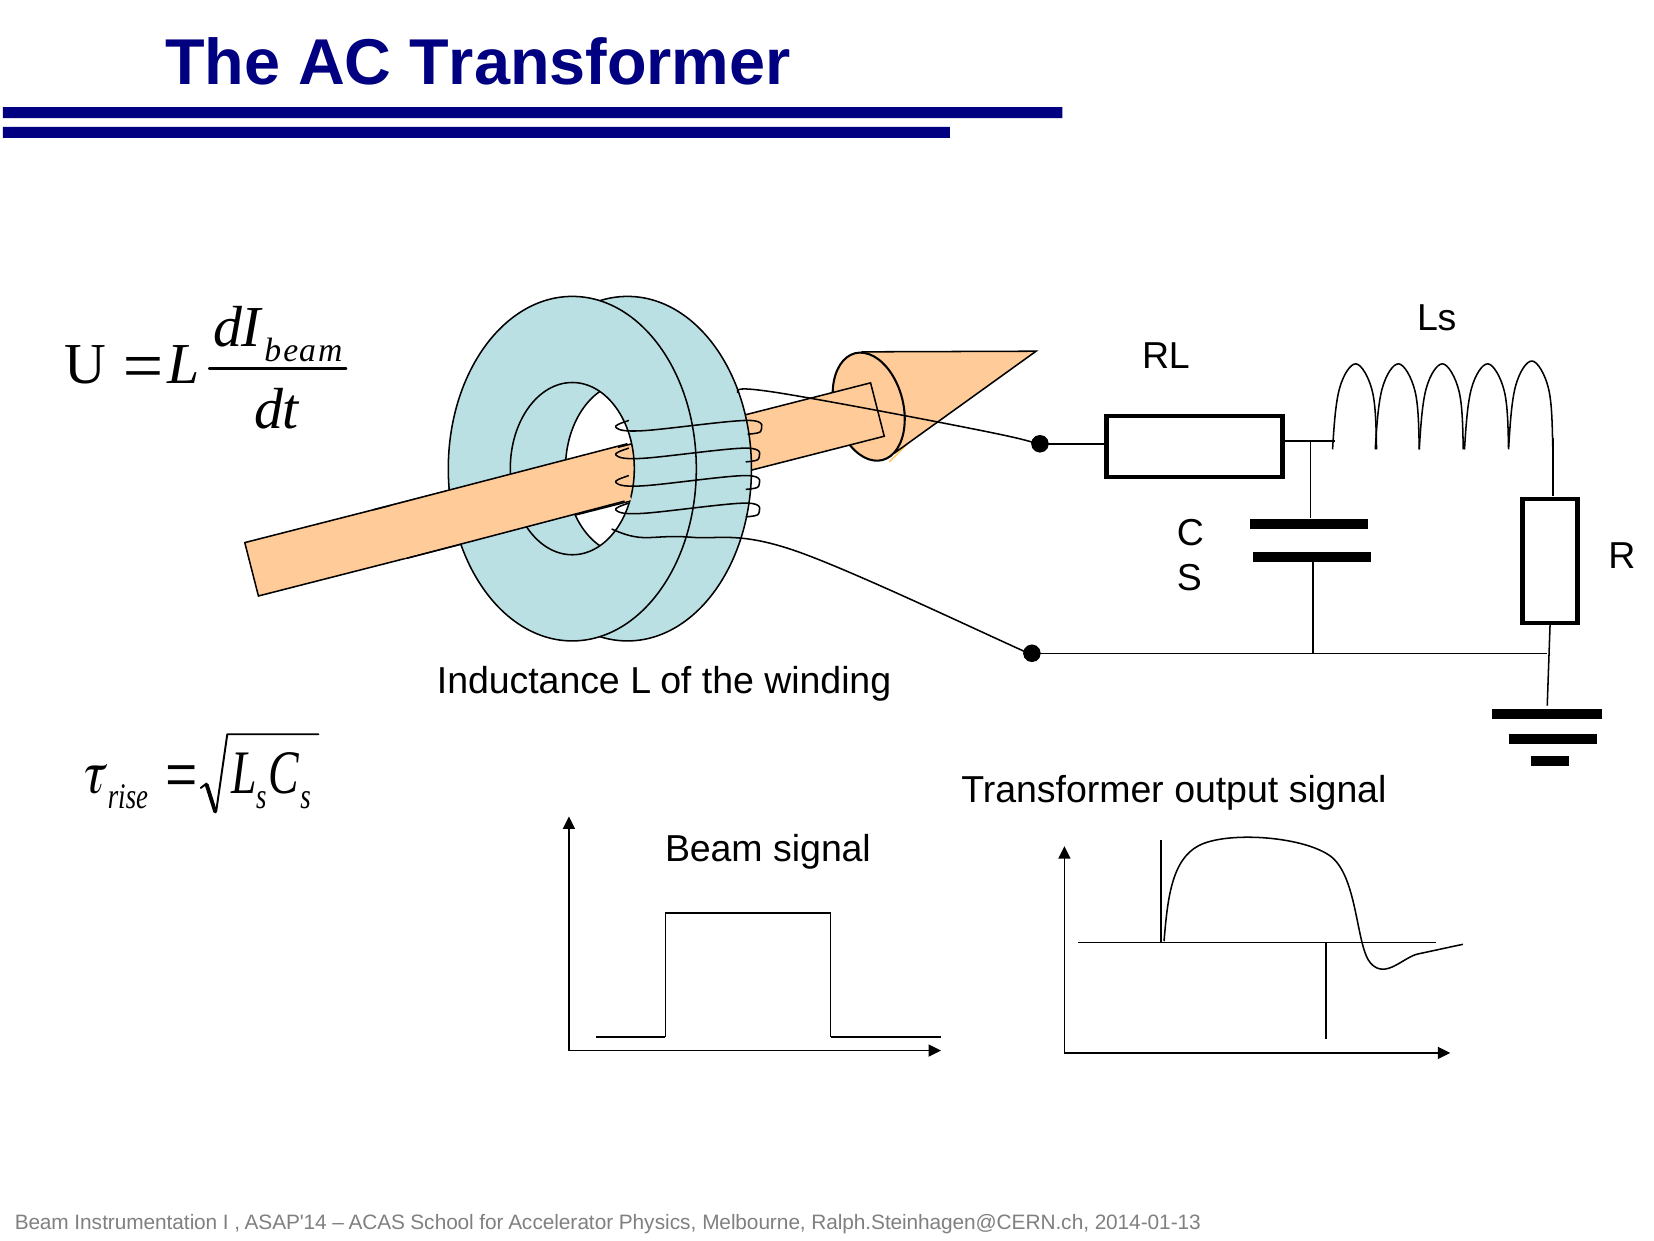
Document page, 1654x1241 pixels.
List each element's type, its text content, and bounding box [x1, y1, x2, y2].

text_box R [1593, 523, 1651, 584]
text_box [461, 515, 741, 641]
text_box [814, 351, 1037, 421]
text_box [244, 296, 937, 596]
text_box [1023, 645, 1040, 662]
text_box Transformer output signal [946, 757, 1402, 818]
text_box RL [1127, 323, 1224, 384]
title The AC Transformer [165, 0, 1323, 124]
picture [80, 721, 329, 830]
text_box Beam signal [650, 816, 886, 877]
text_box Ls [1402, 285, 1473, 346]
text_box [616, 504, 749, 537]
text_box CS [1162, 500, 1244, 605]
text_box [1031, 435, 1048, 452]
picture [55, 291, 359, 441]
text_box Inductance L of the winding [422, 648, 907, 709]
